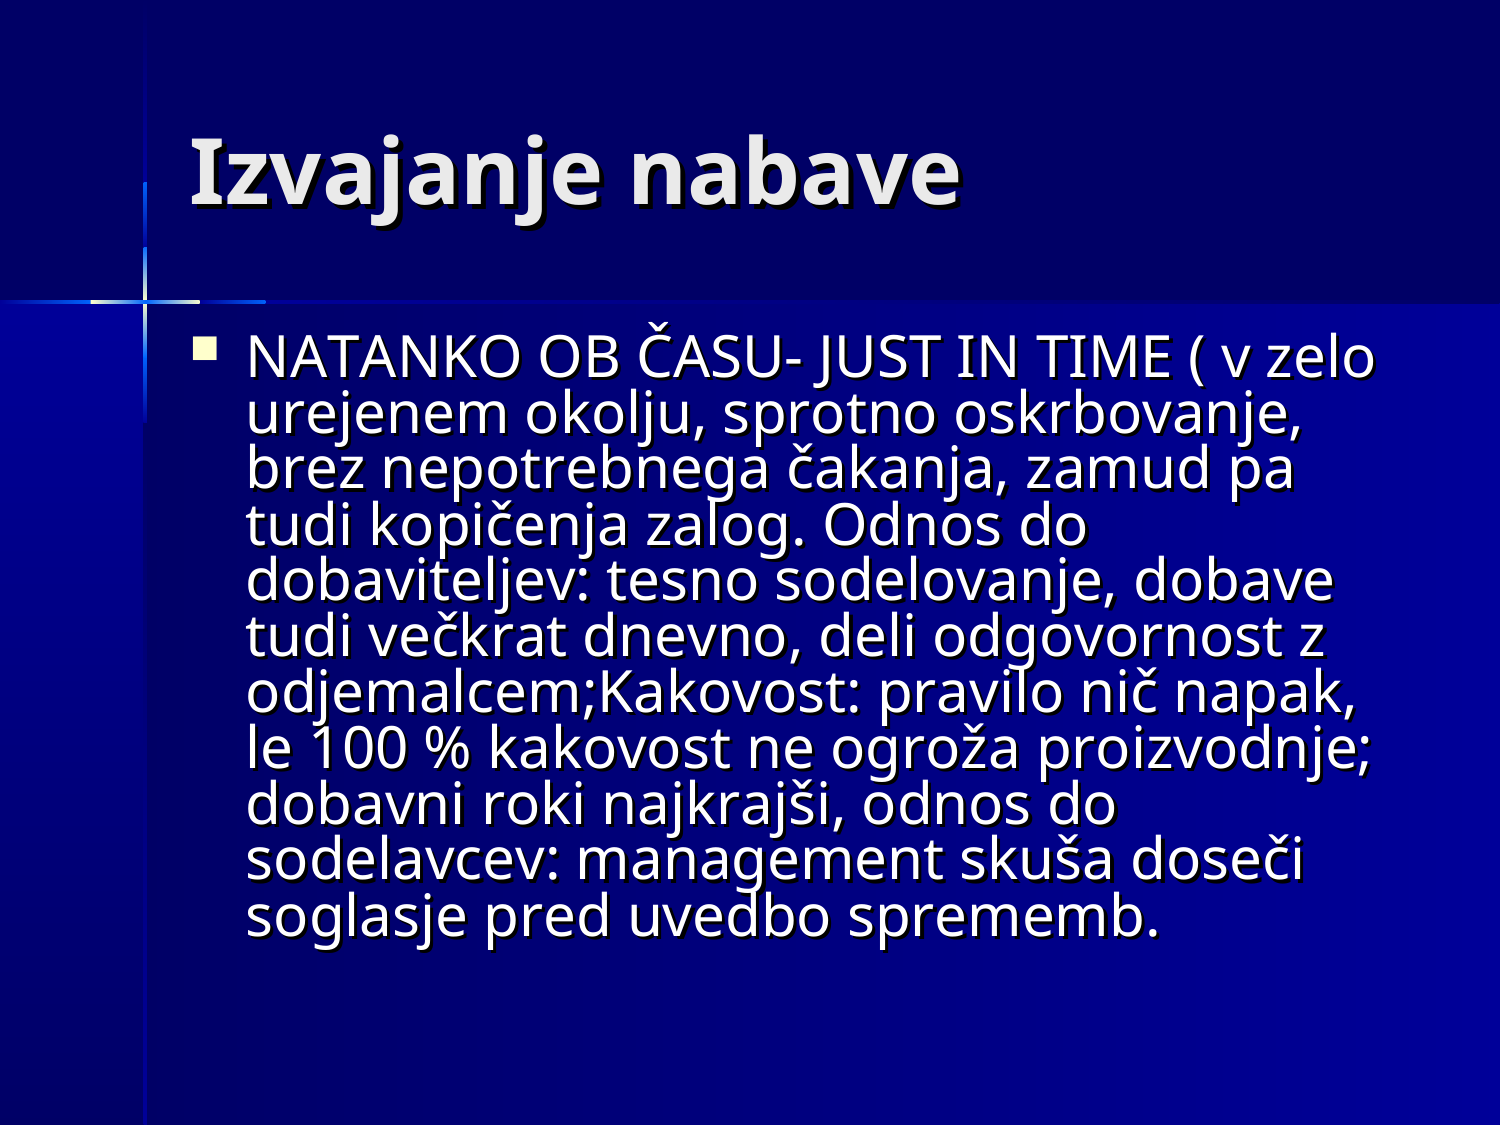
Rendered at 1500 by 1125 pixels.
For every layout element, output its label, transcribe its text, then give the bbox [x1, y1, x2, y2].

title Izvajanje nabave [174, 49, 1413, 285]
list NATANKO OB ČASU- JUST IN TIME ( v zelo urejenem okolju, sprotno oskrbovanje, brez nepotrebnega čakanja, zamud pa tudi kopičenja zalog. Odnos do dobaviteljev: tesno sodelovanje, dobave tudi večkrat dnevno, deli odgovornost z odjemalcem;Kakovost: pravilo nič napak, le 100 % kakovost ne ogroža proizvodnje; dobavni roki najkrajši, odnos do sodelavcev: management skuša doseči soglasje pred uvedbo sprememb. [174, 324, 1413, 1001]
